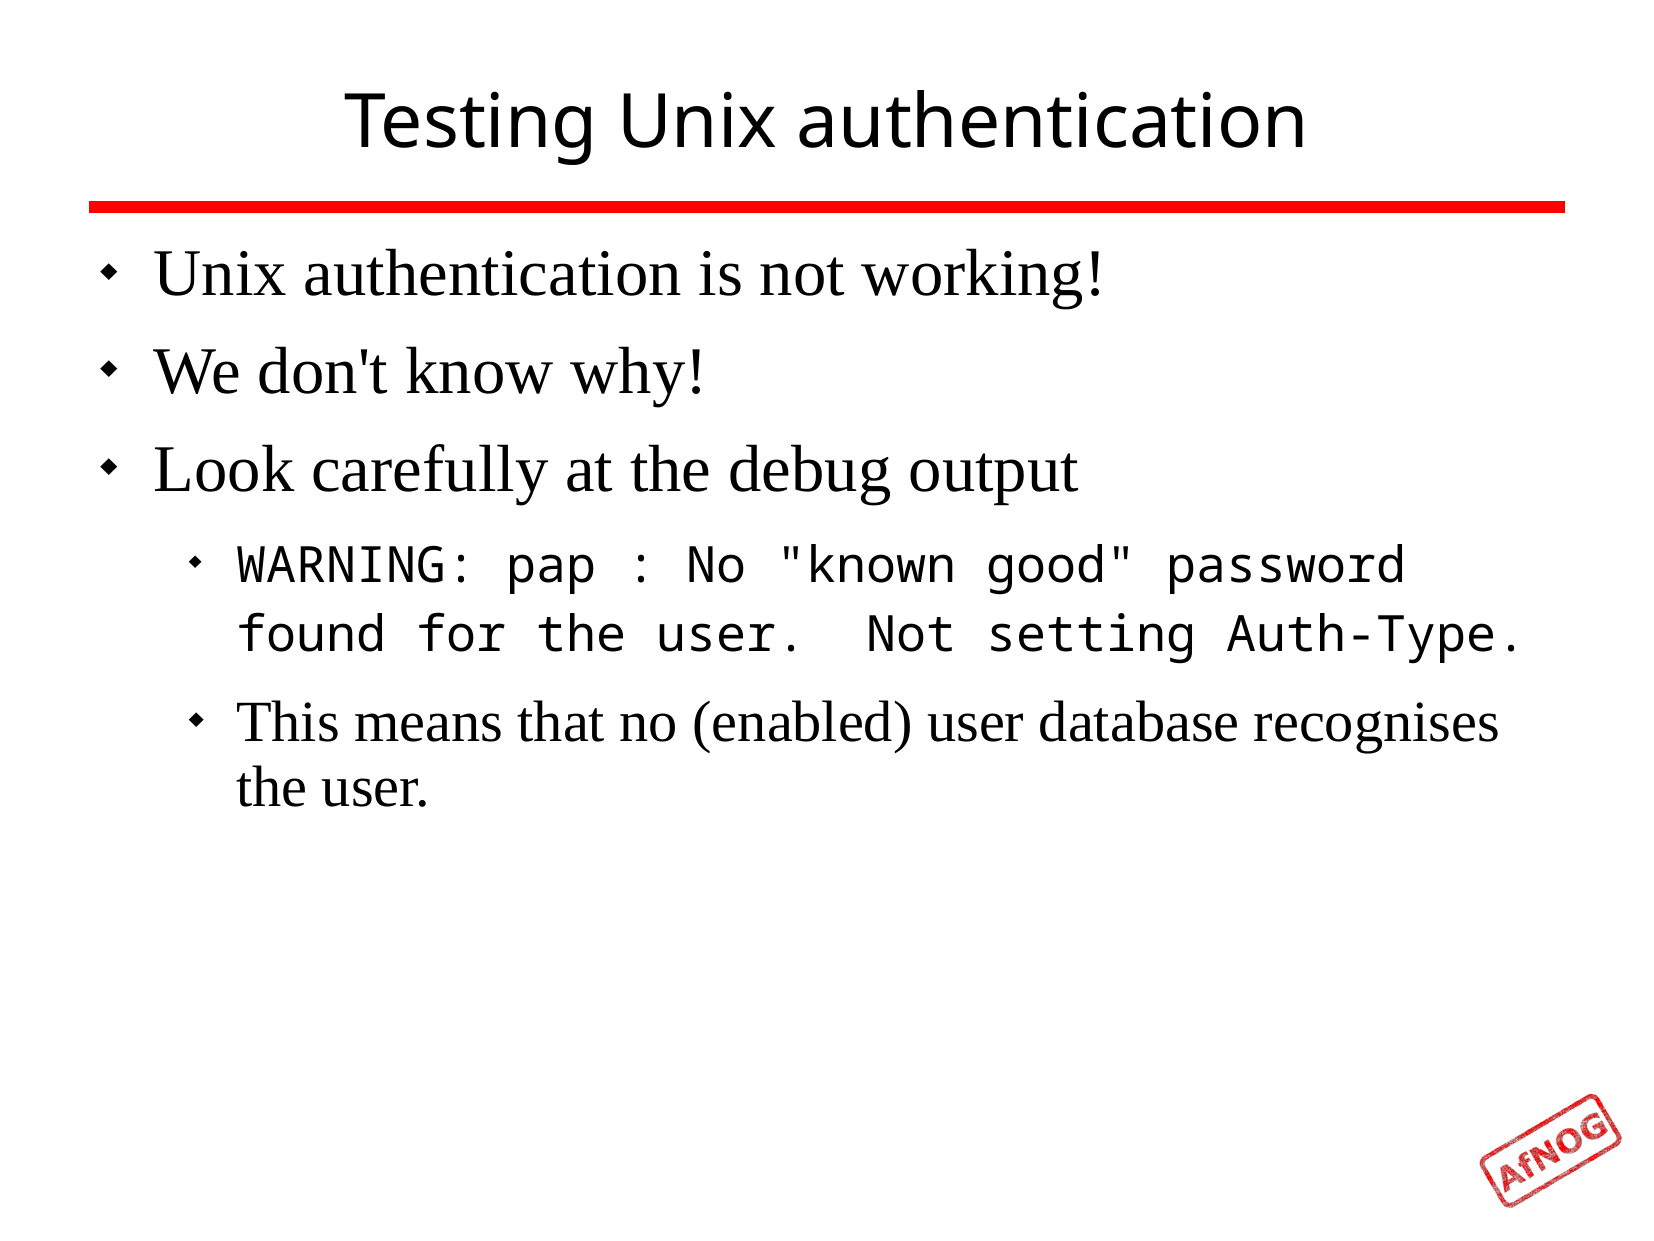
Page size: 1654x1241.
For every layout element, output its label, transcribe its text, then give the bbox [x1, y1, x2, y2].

picture [1476, 1090, 1625, 1211]
list Unix authentication is not working! We don't know why! Look carefully at the debug output WARNING: pap : No "known good" password found for the user. Not setting Auth-Type. This means that no (enabled) user database recognises the user. [82, 236, 1571, 1152]
title Testing Unix authentication [82, 29, 1571, 207]
